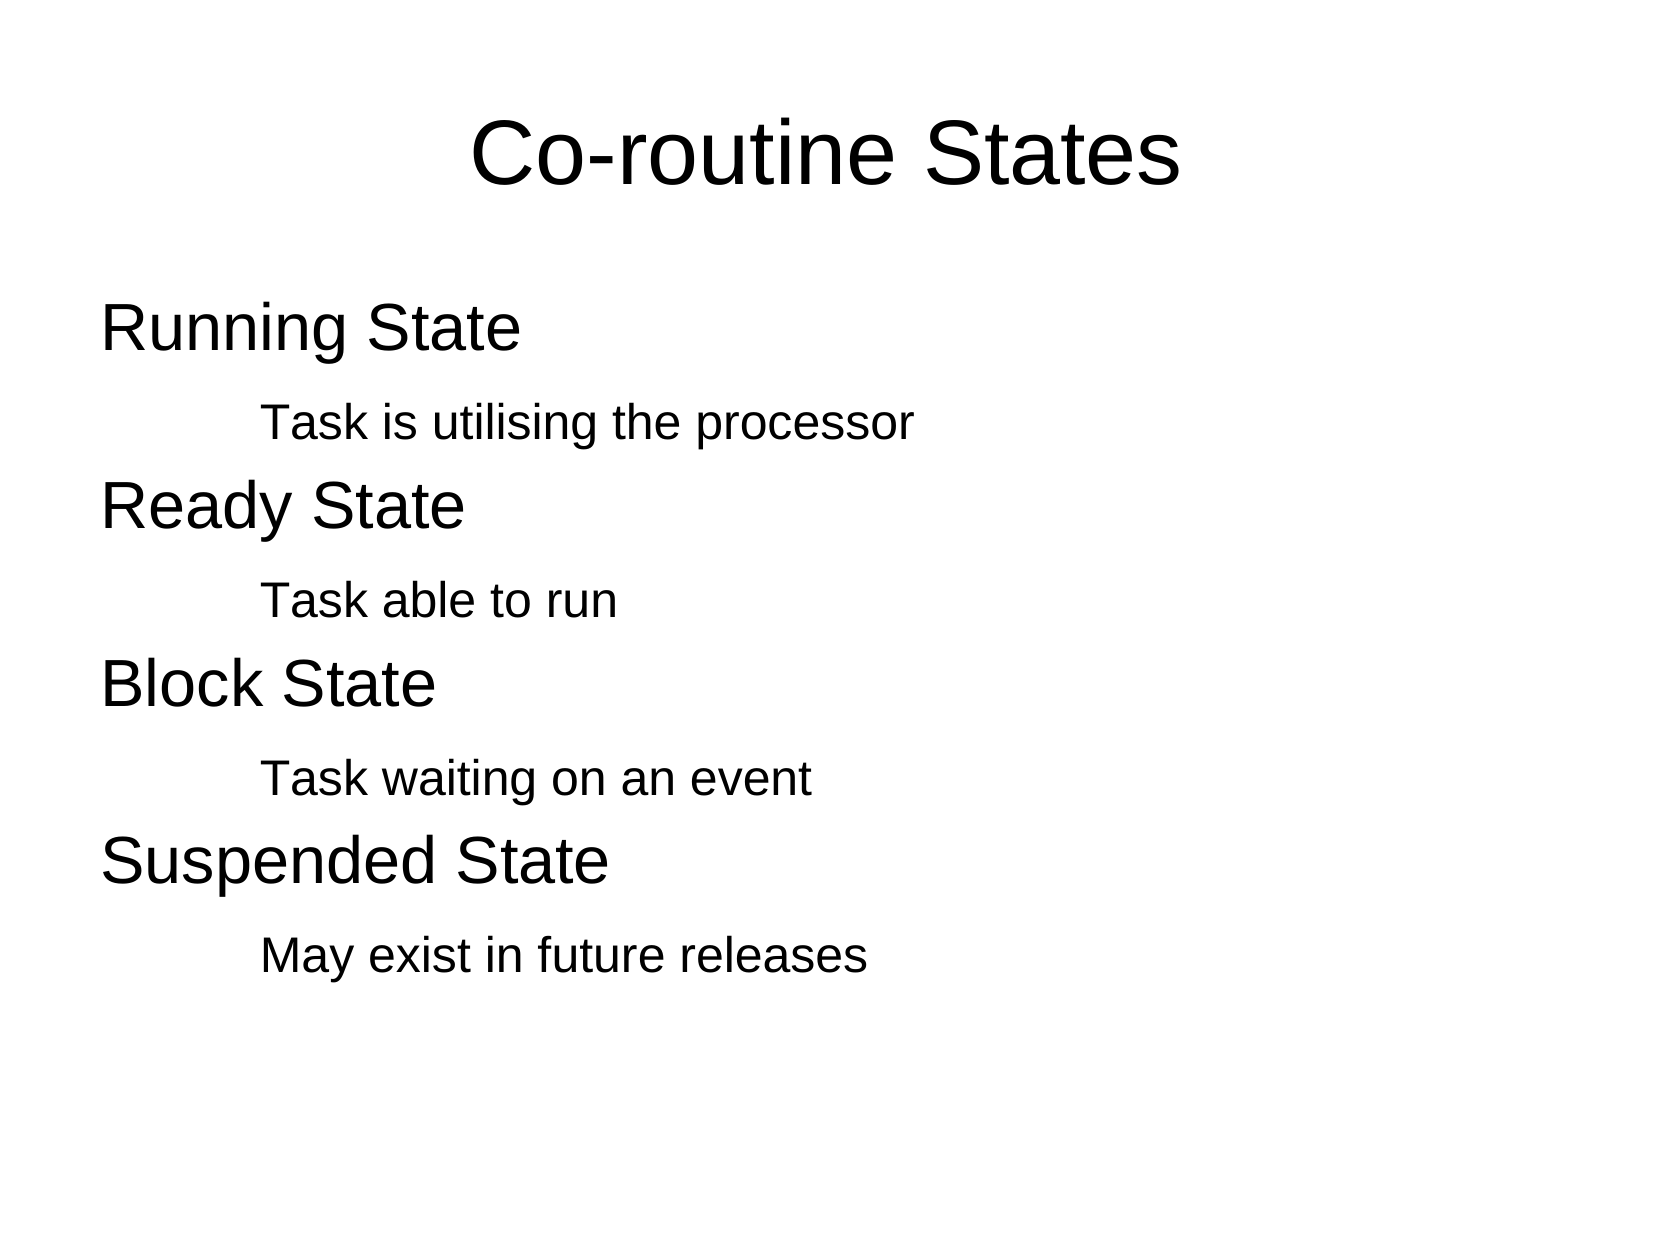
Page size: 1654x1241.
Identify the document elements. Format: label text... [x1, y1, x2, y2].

title Co-routine States [82, 49, 1571, 257]
list Running State Task is utilising the processor Ready State Task able to run Block State Task waiting on an event Suspended State May exist in future releases [82, 290, 1571, 1109]
